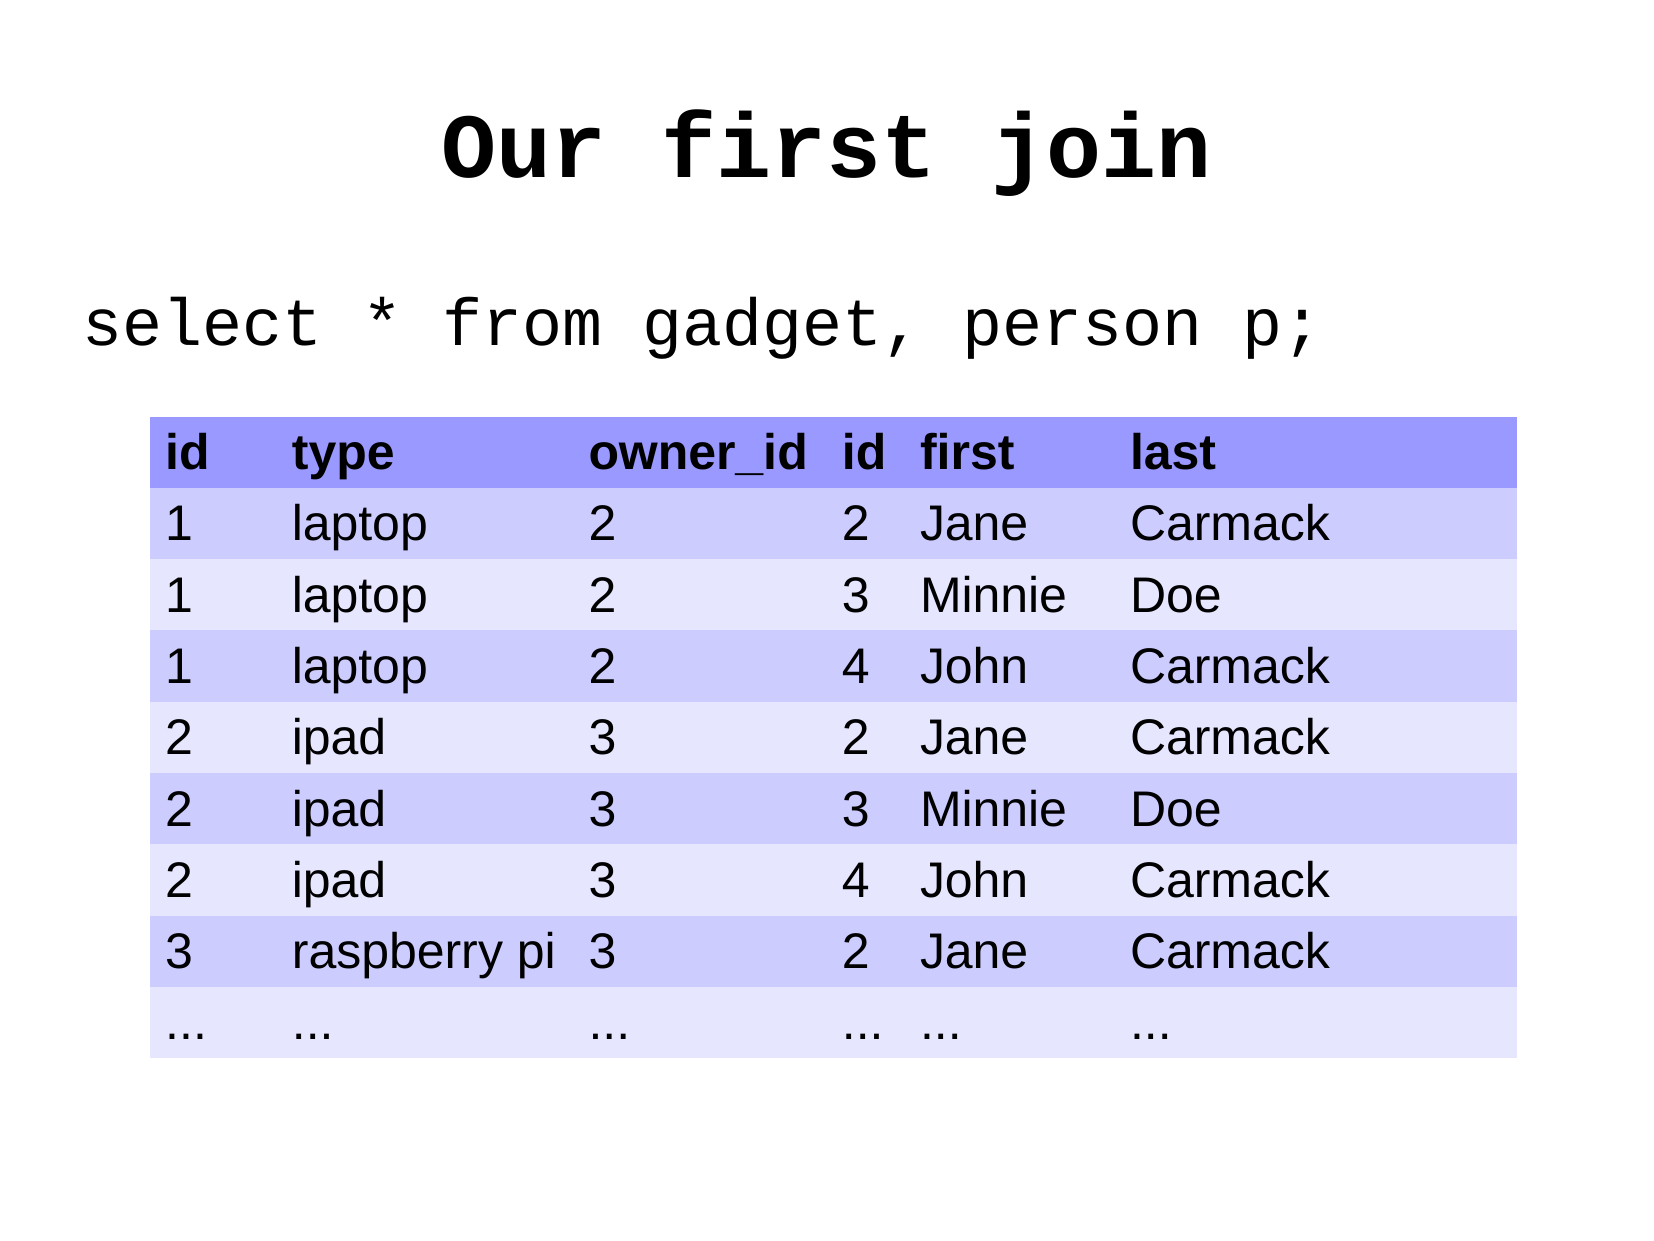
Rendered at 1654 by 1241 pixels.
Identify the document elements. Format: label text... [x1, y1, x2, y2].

table_cell 4 [827, 630, 905, 702]
table_cell ... [905, 987, 1115, 1058]
table_cell 2 [827, 702, 905, 773]
table_cell 3 [574, 773, 827, 844]
table_cell 3 [574, 702, 827, 773]
table_cell ... [277, 987, 574, 1058]
table_cell ipad [277, 844, 574, 916]
table_cell 3 [574, 916, 827, 987]
table_cell Doe [1115, 559, 1517, 630]
table_cell 1 [150, 488, 277, 559]
table_cell ... [574, 987, 827, 1058]
table_cell ... [1115, 987, 1517, 1058]
table_cell Jane [905, 916, 1115, 987]
table_cell Jane [905, 488, 1115, 559]
table_cell 3 [574, 844, 827, 916]
table_cell 3 [150, 916, 277, 987]
table_cell ... [150, 987, 277, 1058]
table_cell 2 [574, 488, 827, 559]
table_cell 3 [827, 559, 905, 630]
table_cell Carmack [1115, 630, 1517, 702]
table_cell laptop [277, 630, 574, 702]
table_cell 2 [827, 488, 905, 559]
table_cell ipad [277, 702, 574, 773]
table_cell John [905, 844, 1115, 916]
table_cell raspberry pi [277, 916, 574, 987]
table_cell John [905, 630, 1115, 702]
table_cell 3 [827, 773, 905, 844]
table_header first [905, 417, 1115, 488]
table_cell 2 [150, 773, 277, 844]
table_cell 2 [574, 630, 827, 702]
table_cell Carmack [1115, 844, 1517, 916]
table_cell 1 [150, 630, 277, 702]
table_cell ... [827, 987, 905, 1058]
table_cell Minnie [905, 559, 1115, 630]
table_cell Doe [1115, 773, 1517, 844]
table_cell Minnie [905, 773, 1115, 844]
table_cell Jane [905, 702, 1115, 773]
table_header last [1115, 417, 1517, 488]
table_header owner_id [574, 417, 827, 488]
table_cell Carmack [1115, 916, 1517, 987]
table_header id [150, 417, 277, 488]
table_cell ipad [277, 773, 574, 844]
table_cell 1 [150, 559, 277, 630]
table_header id [827, 417, 905, 488]
table_cell 2 [574, 559, 827, 630]
table_header type [277, 417, 574, 488]
table_cell laptop [277, 559, 574, 630]
table_cell Carmack [1115, 488, 1517, 559]
list select * from gadget, person p; [82, 290, 1571, 414]
table_cell Carmack [1115, 702, 1517, 773]
title Our first join [82, 49, 1571, 257]
table_cell laptop [277, 488, 574, 559]
table_cell 2 [150, 844, 277, 916]
table_cell 2 [150, 702, 277, 773]
table_cell 4 [827, 844, 905, 916]
table_cell 2 [827, 916, 905, 987]
